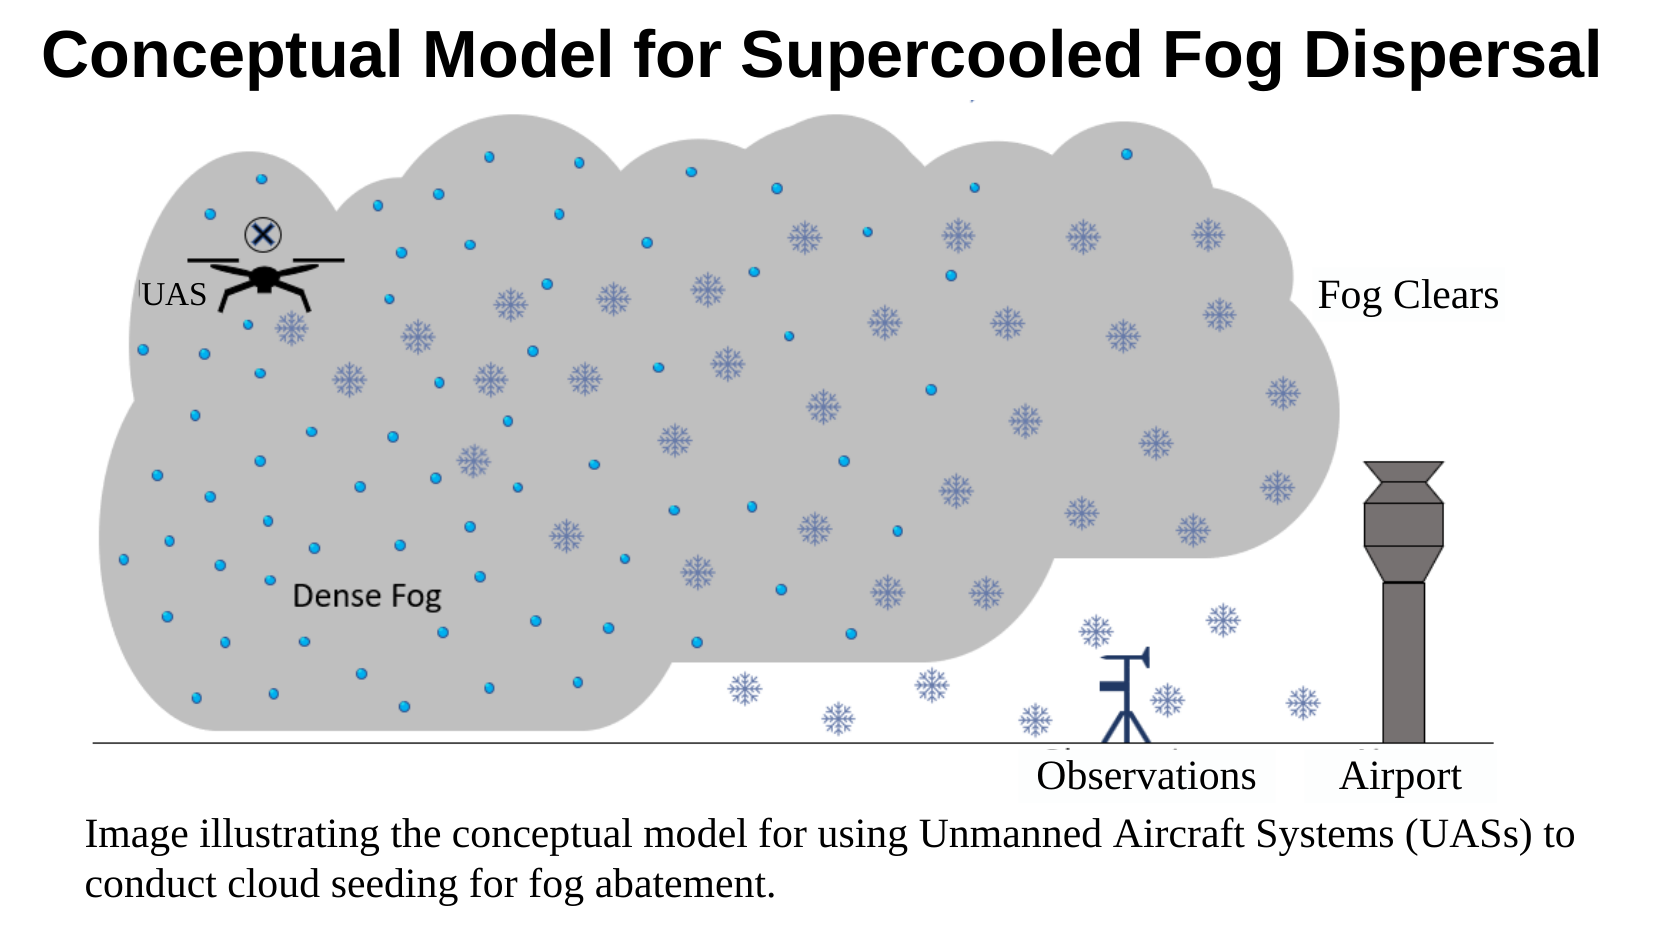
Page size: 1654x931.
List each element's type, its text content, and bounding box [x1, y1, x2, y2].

text_box Image illustrating the conceptual model for using Unmanned Aircraft Systems (UASs) to conduct cloud seeding for fog abatement. [37, 807, 1625, 906]
text_box Fog Clears [1312, 267, 1505, 322]
picture [92, 100, 1494, 784]
title Conceptual Model for Supercooled Fog Dispersal [0, 0, 1651, 101]
text_box Airport [1304, 749, 1497, 803]
text_box UAS [139, 272, 209, 313]
text_box Observations [1018, 749, 1276, 803]
